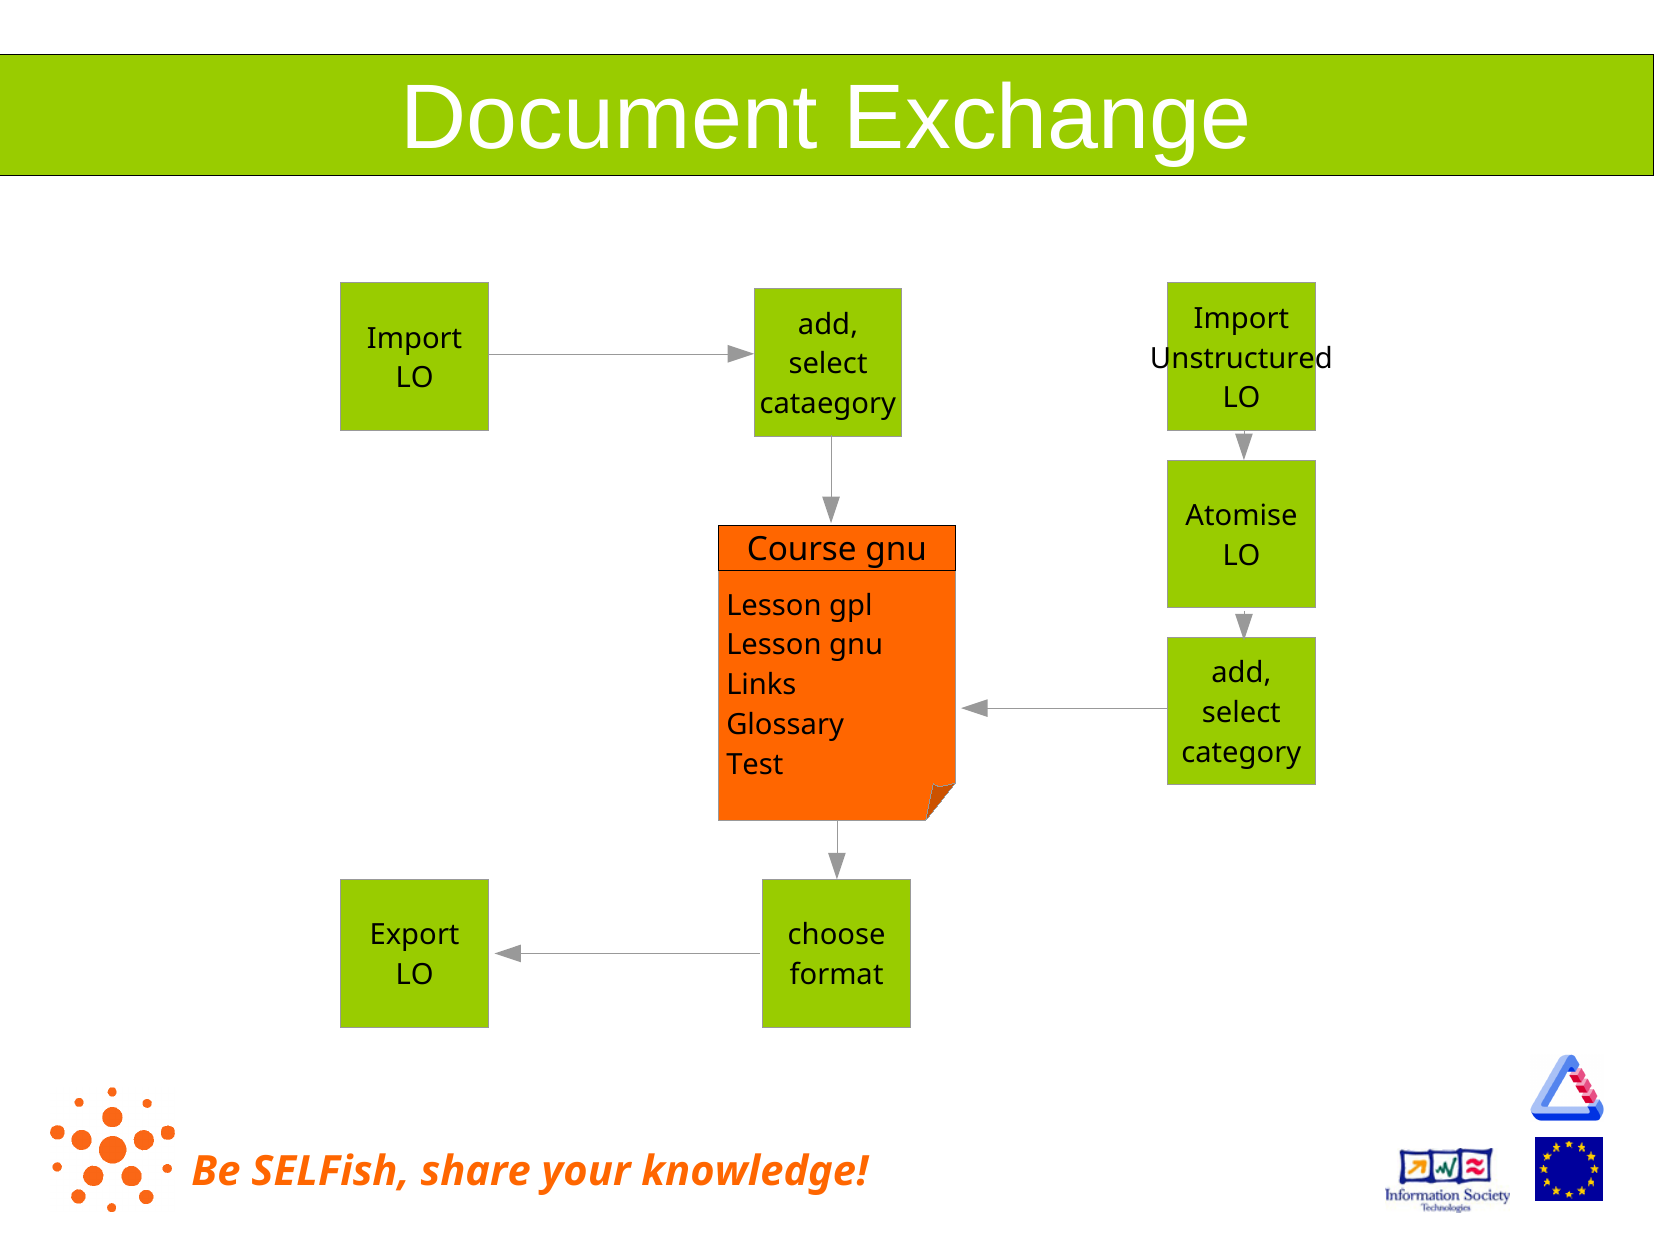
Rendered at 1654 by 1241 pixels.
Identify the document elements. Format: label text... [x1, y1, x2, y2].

text_box add, select category [1167, 637, 1316, 785]
picture [50, 1087, 175, 1212]
text_box choose format [762, 879, 911, 1028]
text_box Lesson gpl Lesson gnu Links Glossary Test [718, 584, 956, 806]
title Document Exchange [82, 48, 1571, 185]
text_box Export LO [340, 879, 489, 1028]
text_box [718, 571, 956, 584]
picture [1385, 1148, 1510, 1213]
picture [1535, 1137, 1603, 1201]
picture [1530, 1054, 1604, 1122]
text_box add, select cataegory [754, 288, 902, 437]
text_box Import Unstructured LO [1167, 282, 1316, 431]
text_box Course gnu [718, 525, 956, 570]
text_box Import LO [340, 282, 489, 431]
text_box Atomise LO [1167, 460, 1316, 608]
text_box [718, 806, 938, 821]
